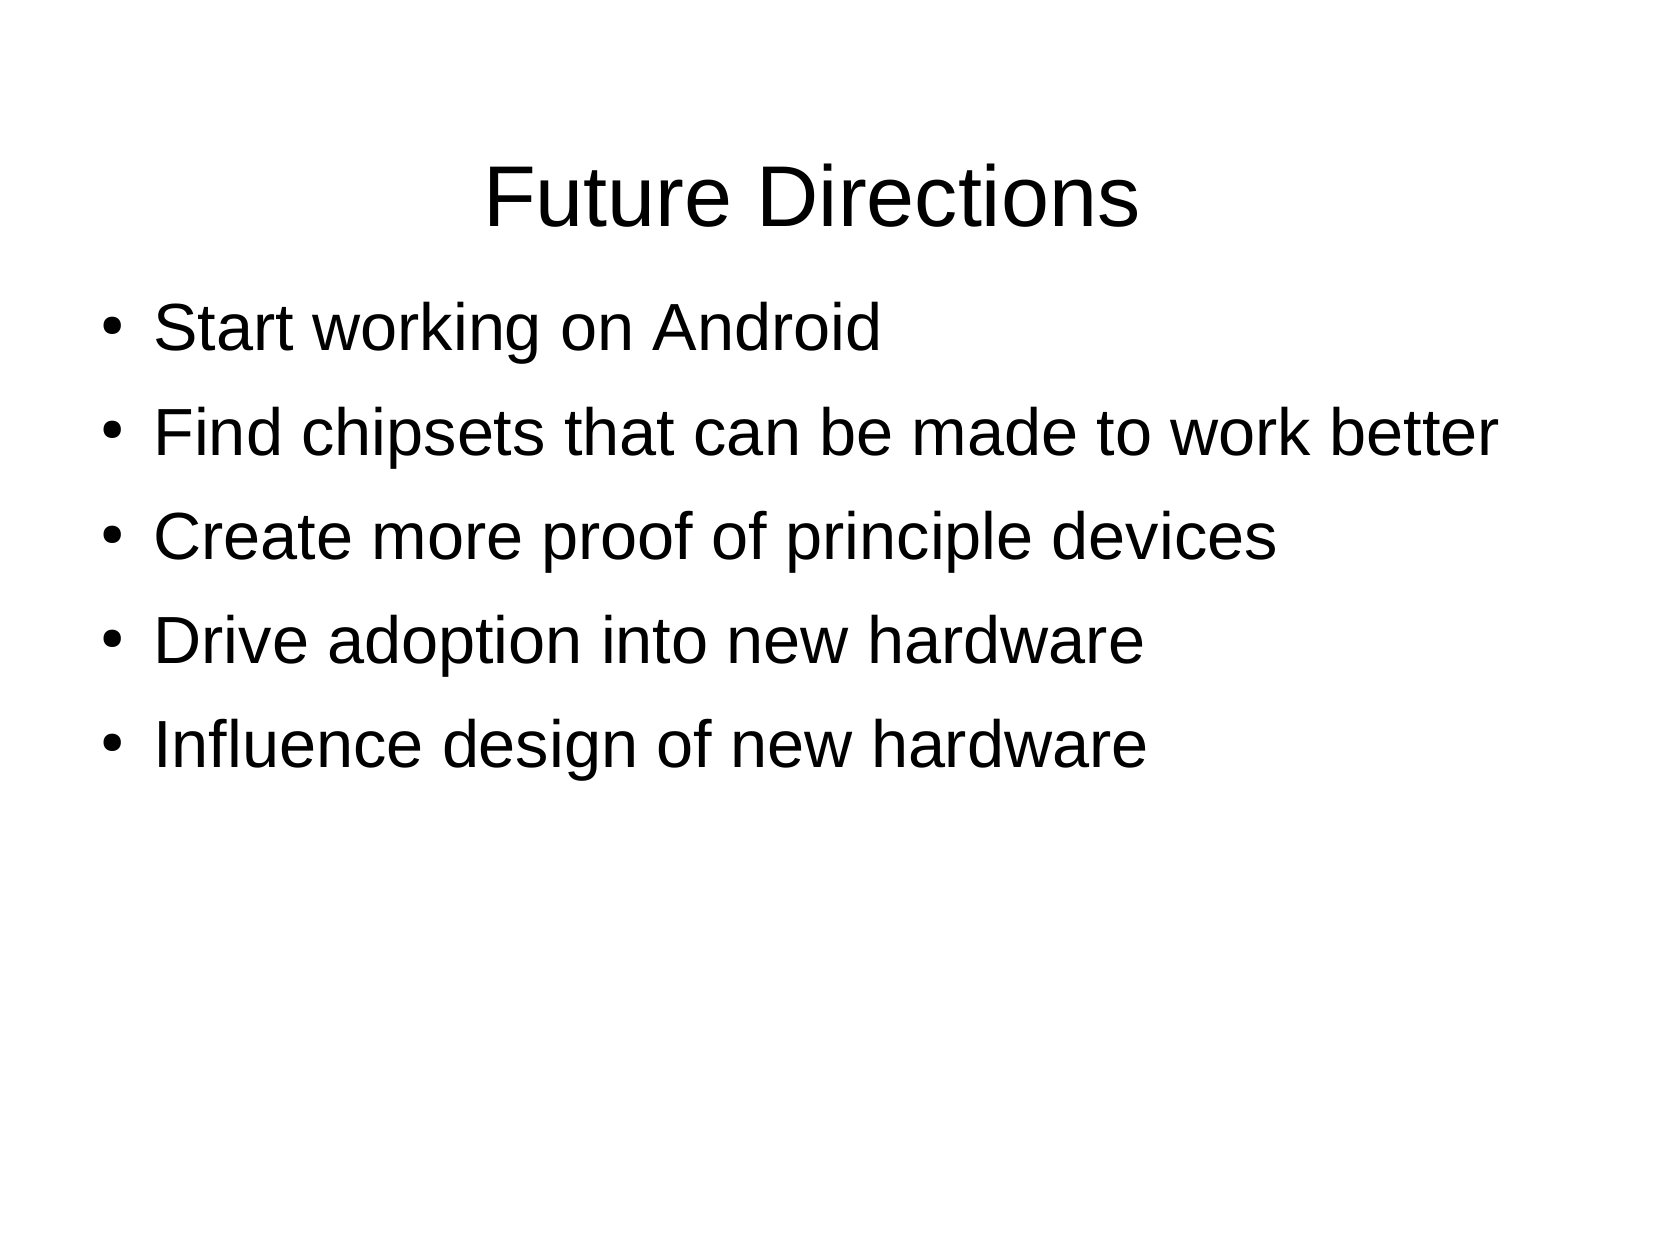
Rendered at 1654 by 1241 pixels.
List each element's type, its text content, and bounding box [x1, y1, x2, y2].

title Future Directions [118, 112, 1506, 281]
list Start working on Android Find chipsets that can be made to work better Create more proof of principle devices Drive adoption into new hardware Influence design of new hardware [82, 290, 1538, 1010]
